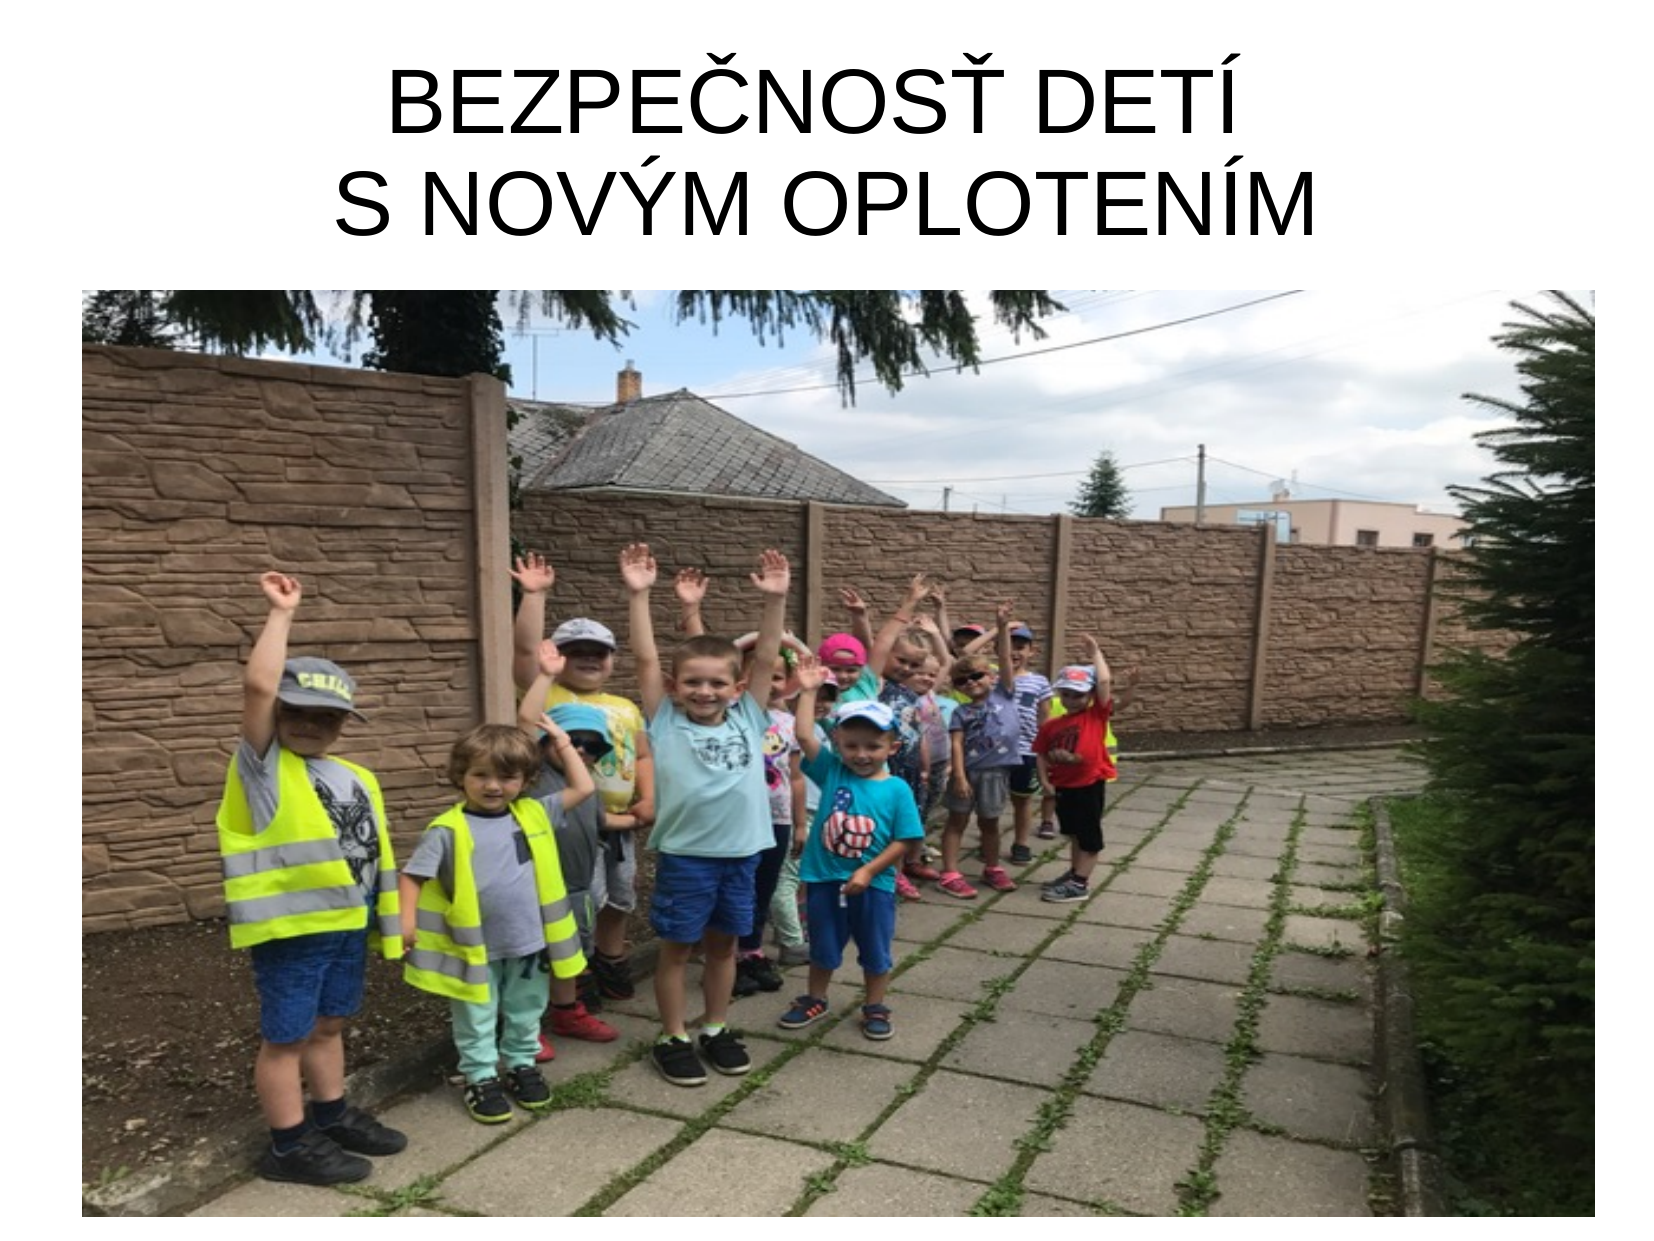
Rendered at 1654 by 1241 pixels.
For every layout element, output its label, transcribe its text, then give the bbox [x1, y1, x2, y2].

picture [82, 290, 1595, 1217]
title BEZPEČNOSŤ DETÍ S NOVÝM OPLOTENÍM [82, 49, 1571, 257]
